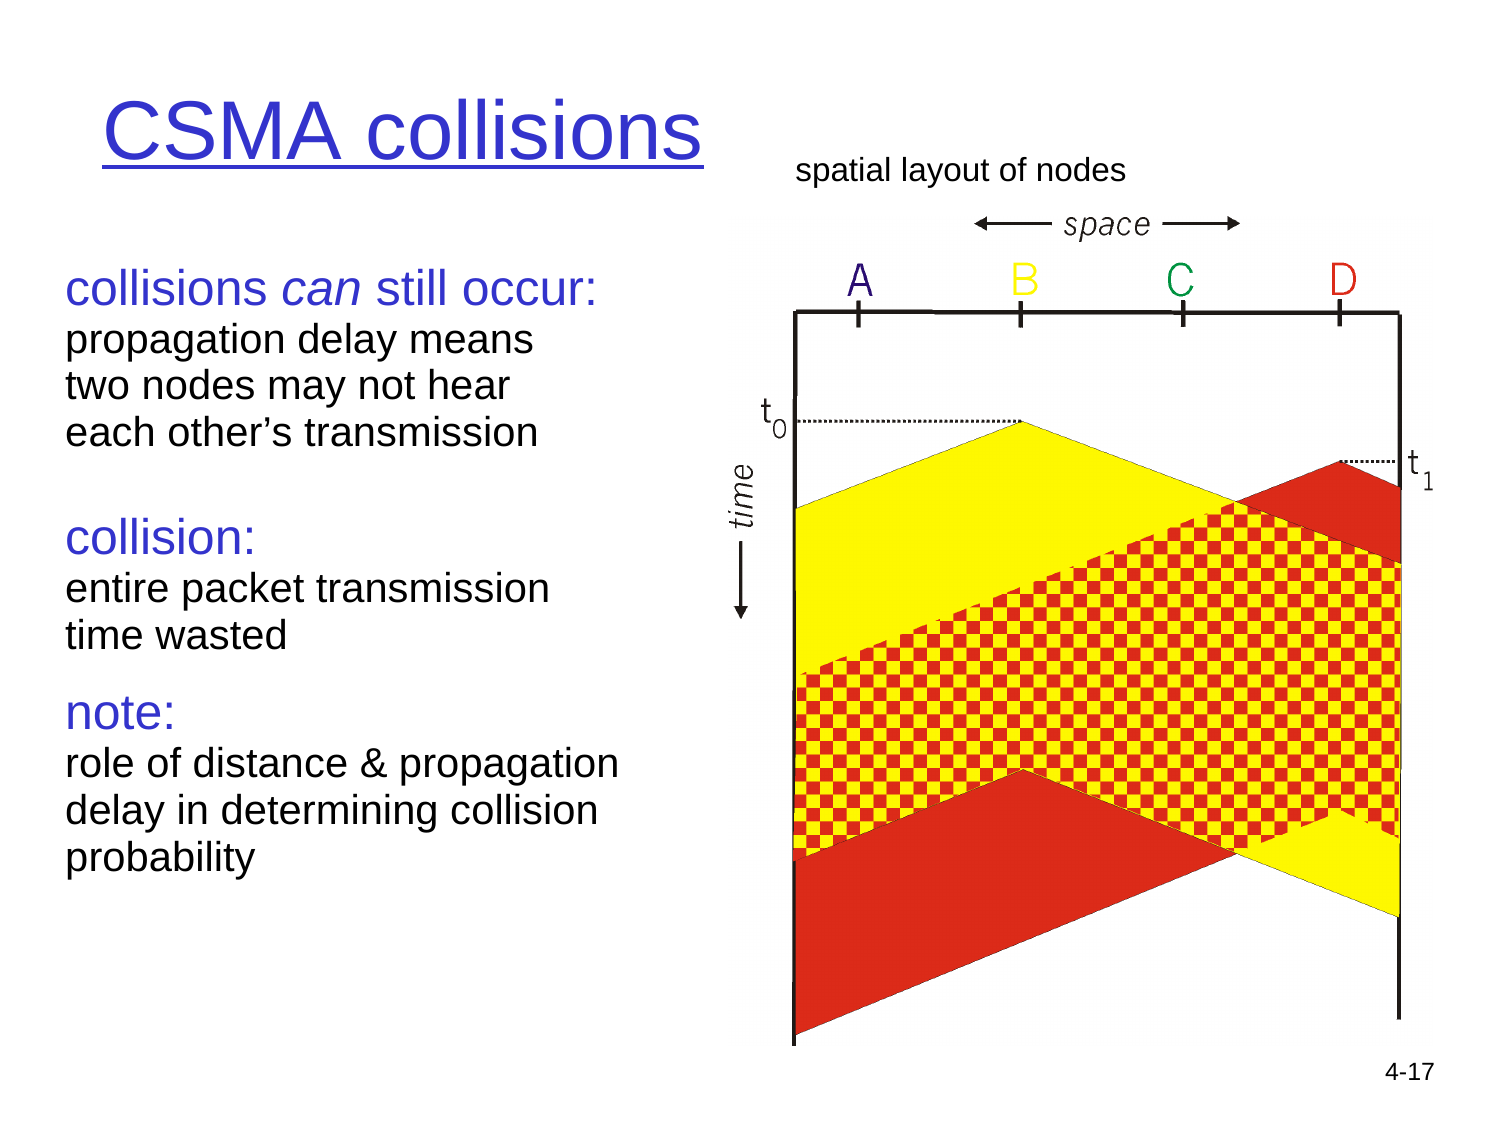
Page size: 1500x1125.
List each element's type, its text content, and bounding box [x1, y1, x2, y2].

text_box note: role of distance & propagation delay in determining collision probability [50, 676, 729, 888]
text_box spatial layout of nodes [780, 143, 1363, 196]
title CSMA collisions [87, 37, 1363, 225]
picture [728, 216, 1433, 1046]
text_box collisions can still occur: propagation delay means two nodes may not hear each other’s transmission [50, 252, 673, 463]
text_box collision: entire packet transmission time wasted [50, 501, 625, 666]
